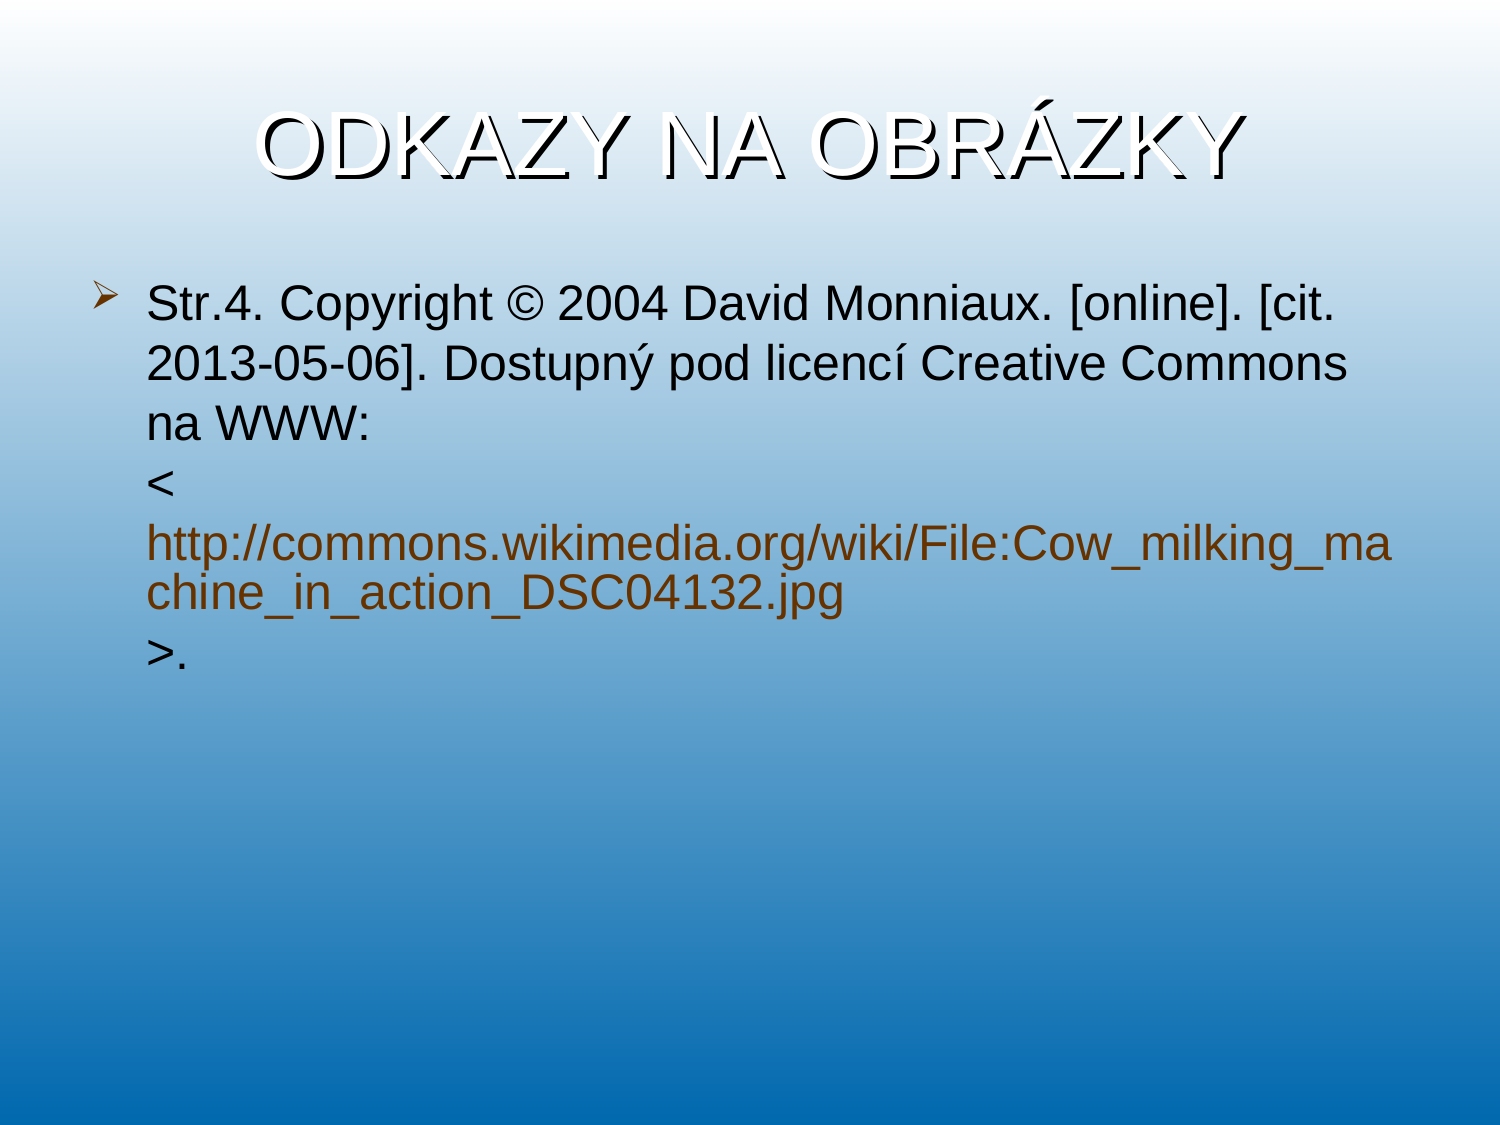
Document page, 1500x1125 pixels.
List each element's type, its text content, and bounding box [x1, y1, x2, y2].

list Str.4. Copyright © 2004 David Monniaux. [online]. [cit. 2013-05-06]. Dostupný pod licencí Creative Commons na WWW: <http://commons.wikimedia.org/wiki/File:Cow_milking_machine_in_action_DSC04132.jpg>. [75, 262, 1426, 1006]
title ODKAZY NA OBRÁZKY [75, 45, 1426, 233]
